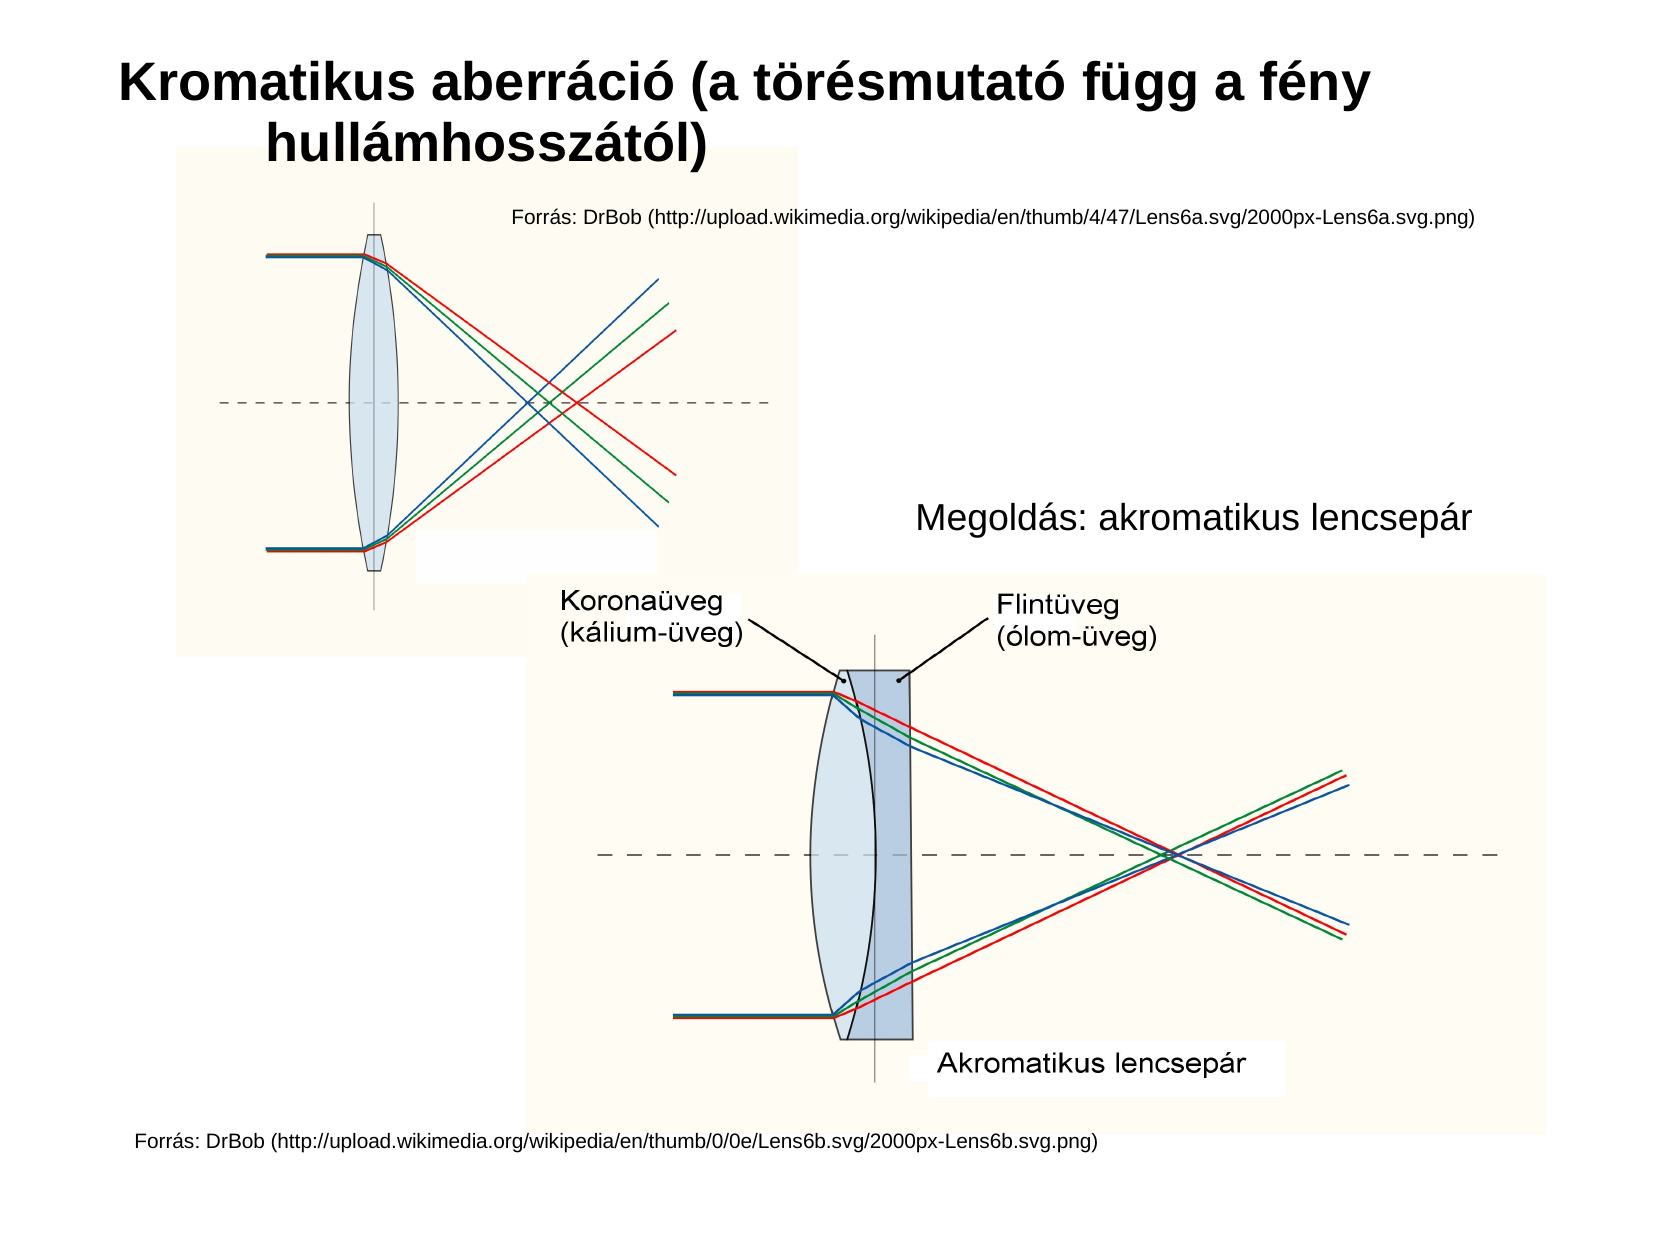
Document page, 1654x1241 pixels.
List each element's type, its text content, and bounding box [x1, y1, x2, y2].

text_box Forrás: DrBob (http://upload.wikimedia.org/wikipedia/en/thumb/4/47/Lens6a.svg/2000px-Lens6a.svg.png) [496, 198, 1492, 237]
text_box Kromatikus aberráció (a törésmutató függ a fény hullámhosszától) [103, 44, 1403, 184]
text_box Megoldás: akromatikus lencsepár [900, 489, 1488, 547]
text_box Forrás: DrBob (http://upload.wikimedia.org/wikipedia/en/thumb/0/0e/Lens6b.svg/2000px-Lens6b.svg.png) [119, 1122, 1114, 1161]
picture [176, 184, 1546, 1134]
